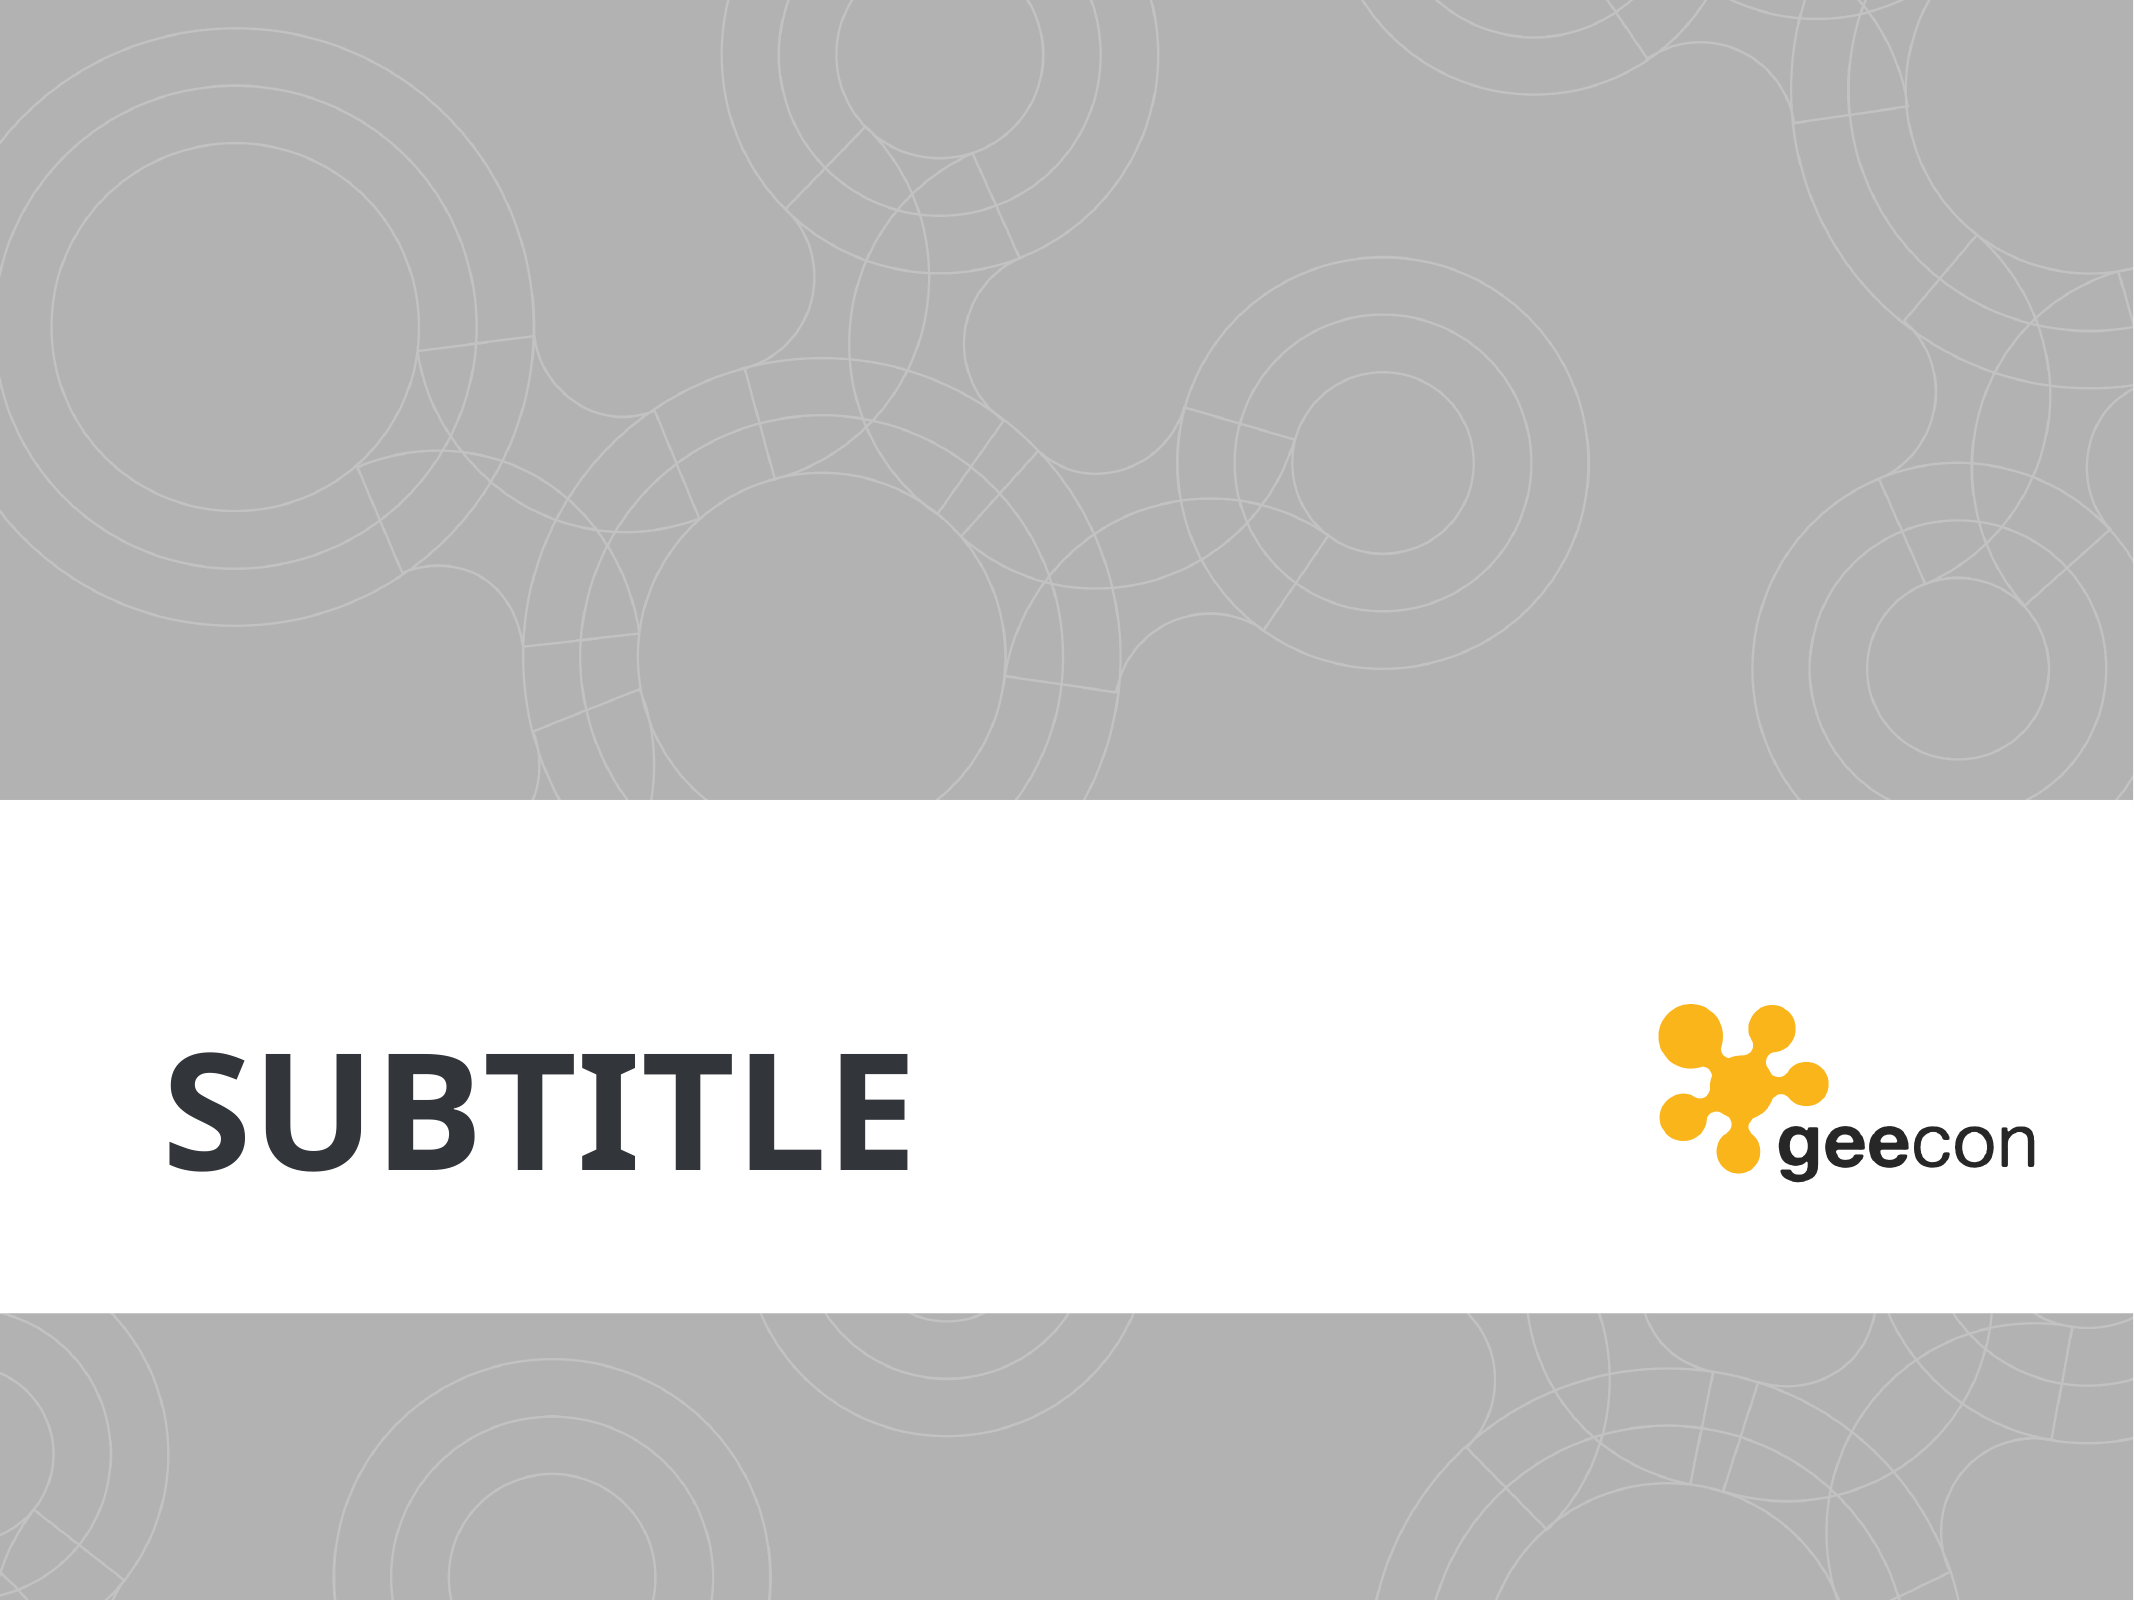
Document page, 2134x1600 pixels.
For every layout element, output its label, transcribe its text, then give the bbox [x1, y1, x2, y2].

picture [0, 0, 2134, 1600]
title SUBTITLE [0, 796, 1184, 1204]
